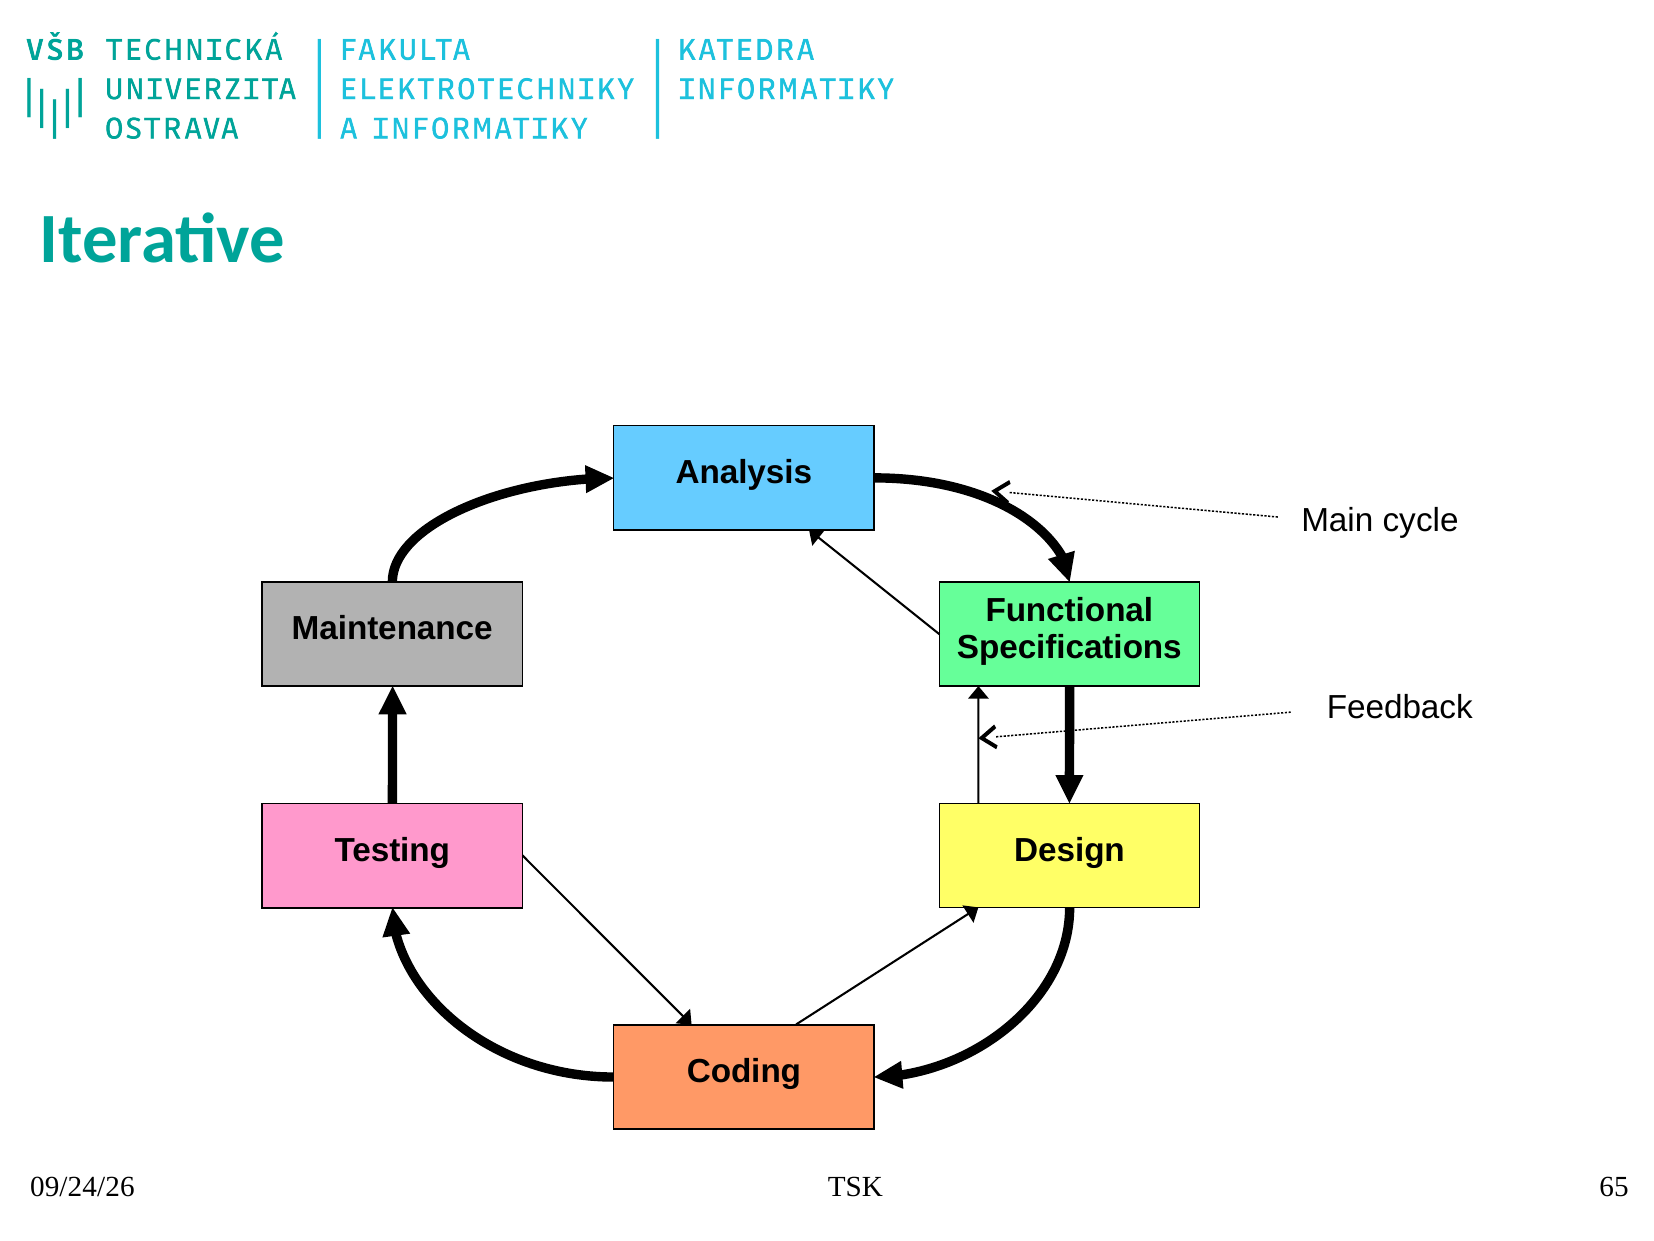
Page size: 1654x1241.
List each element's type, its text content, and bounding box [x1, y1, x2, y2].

text_box Feedback [1311, 678, 1601, 733]
title Iterative [24, 169, 1629, 300]
text_box Maintenance [262, 582, 522, 686]
text_box Analysis [614, 426, 874, 530]
picture [26, 31, 894, 139]
text_box Testing [262, 804, 522, 908]
text_box Coding [614, 1025, 874, 1129]
text_box Design [939, 803, 1200, 908]
text_box Main cycle [1286, 490, 1587, 546]
text_box Functional Specifications [939, 582, 1200, 686]
